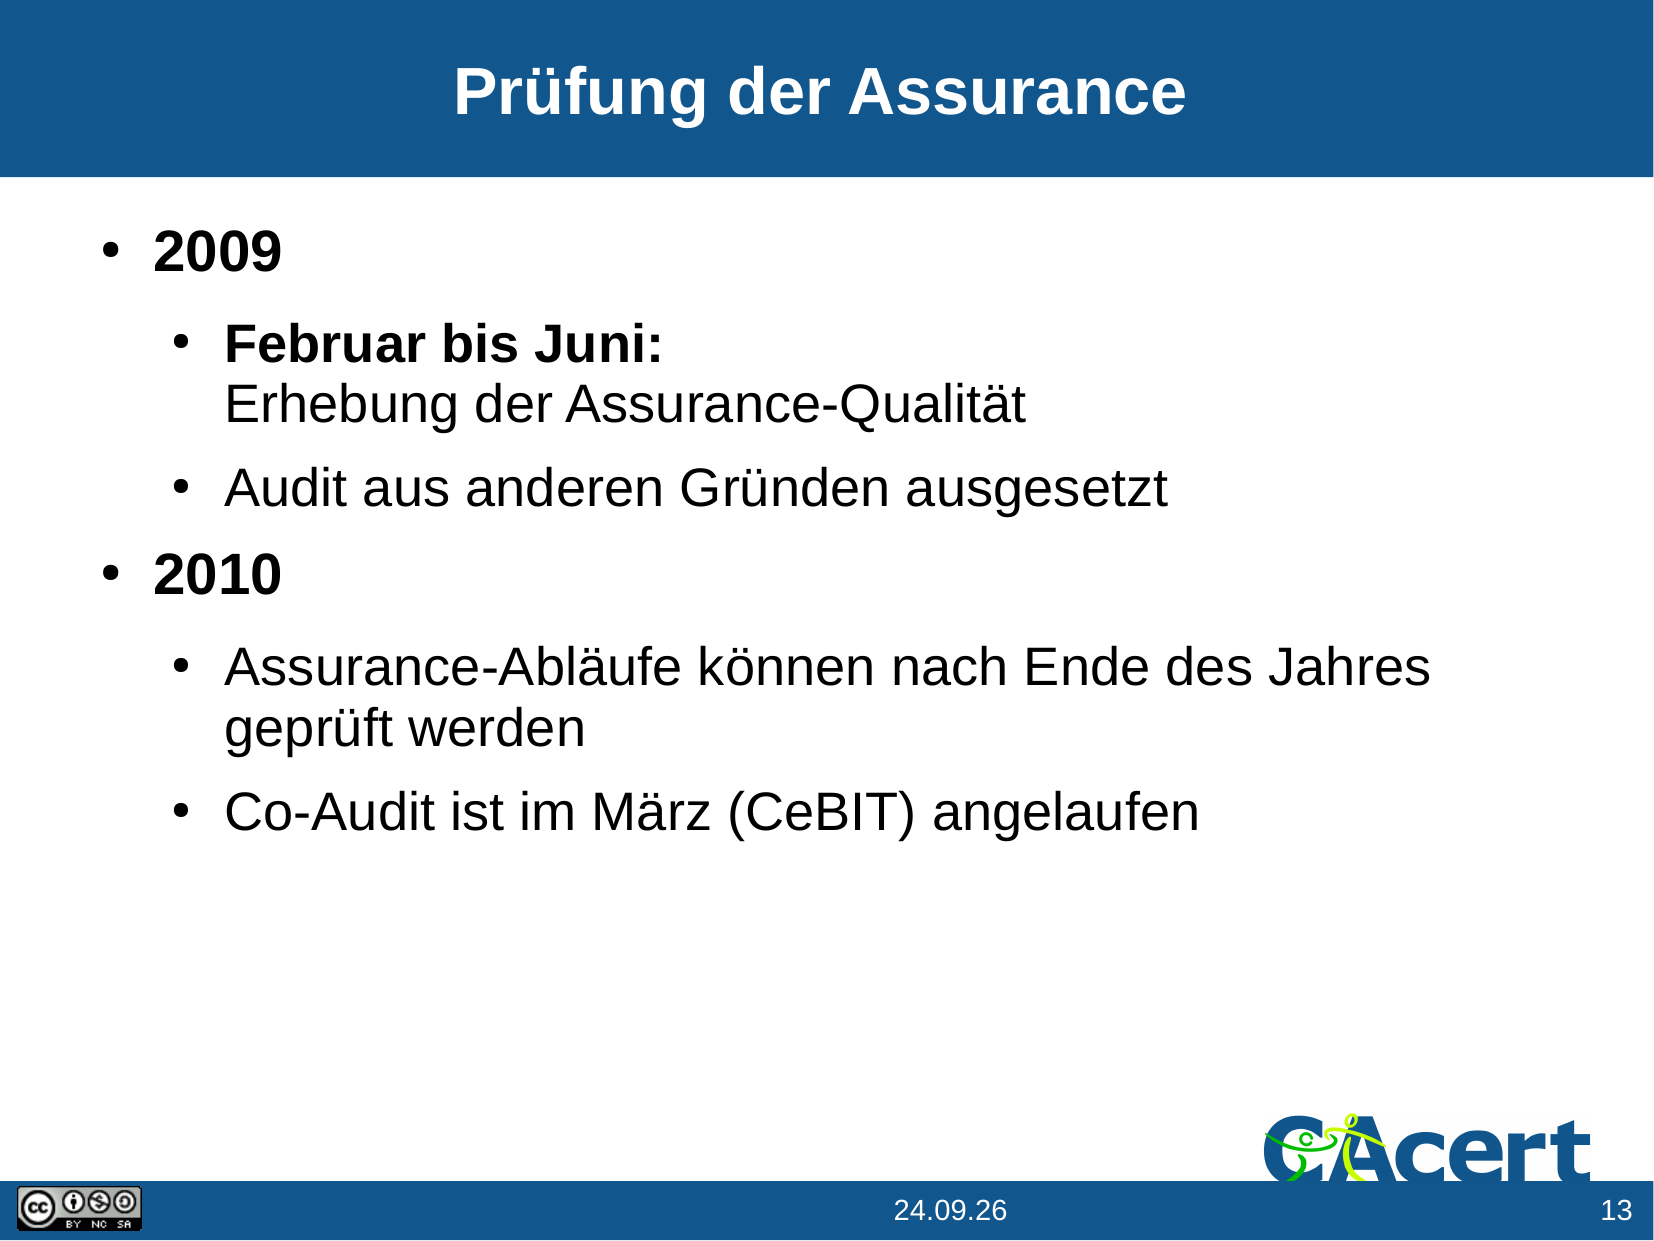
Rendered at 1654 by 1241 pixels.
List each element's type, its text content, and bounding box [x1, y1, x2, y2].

title Prüfung der Assurance [76, 17, 1565, 166]
picture [1263, 1112, 1591, 1181]
picture [17, 1186, 142, 1231]
list 2009 Februar bis Juni: Erhebung der Assurance-Qualität Audit aus anderen Gründen ausgesetzt 2010 Assurance-Abläufe können nach Ende des Jahres geprüft werden Co-Audit ist im März (CeBIT) angelaufen [82, 218, 1571, 1077]
